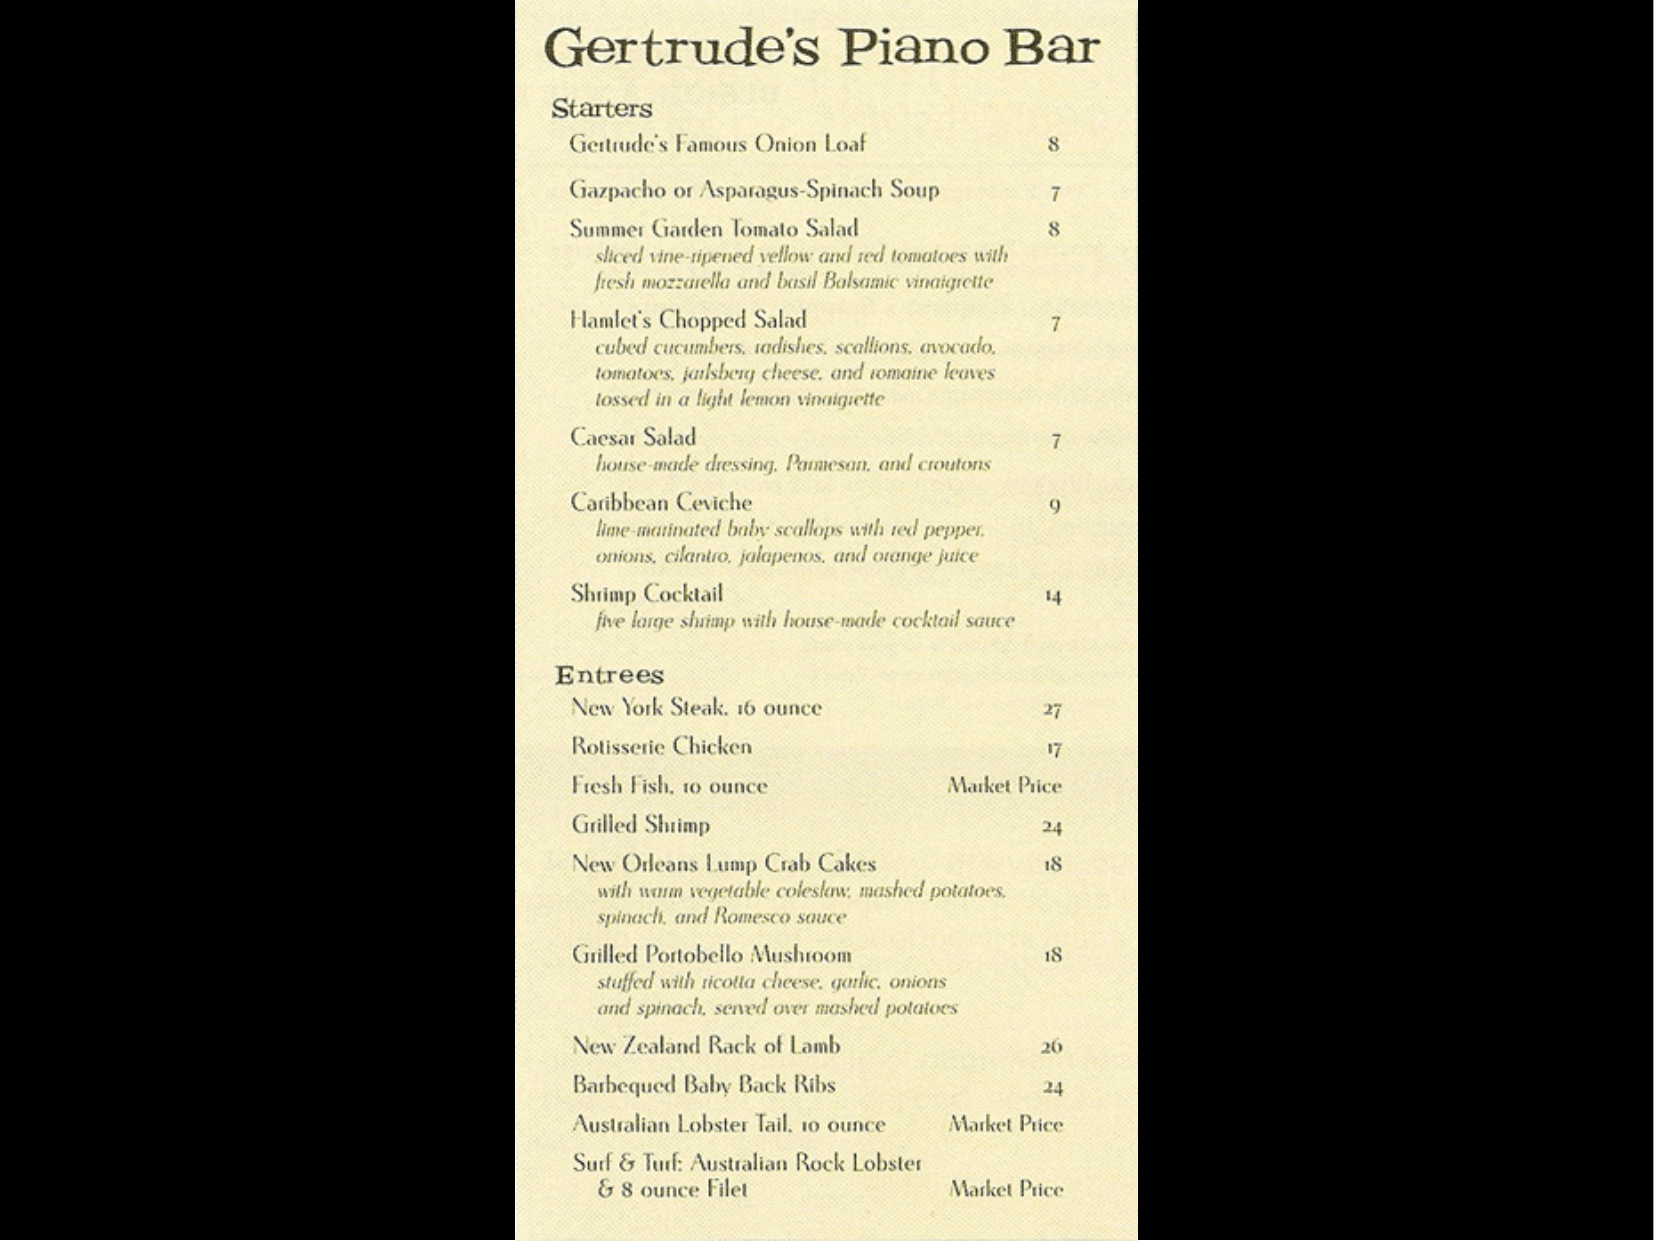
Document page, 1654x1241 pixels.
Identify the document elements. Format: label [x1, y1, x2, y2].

picture [515, 0, 1138, 1241]
